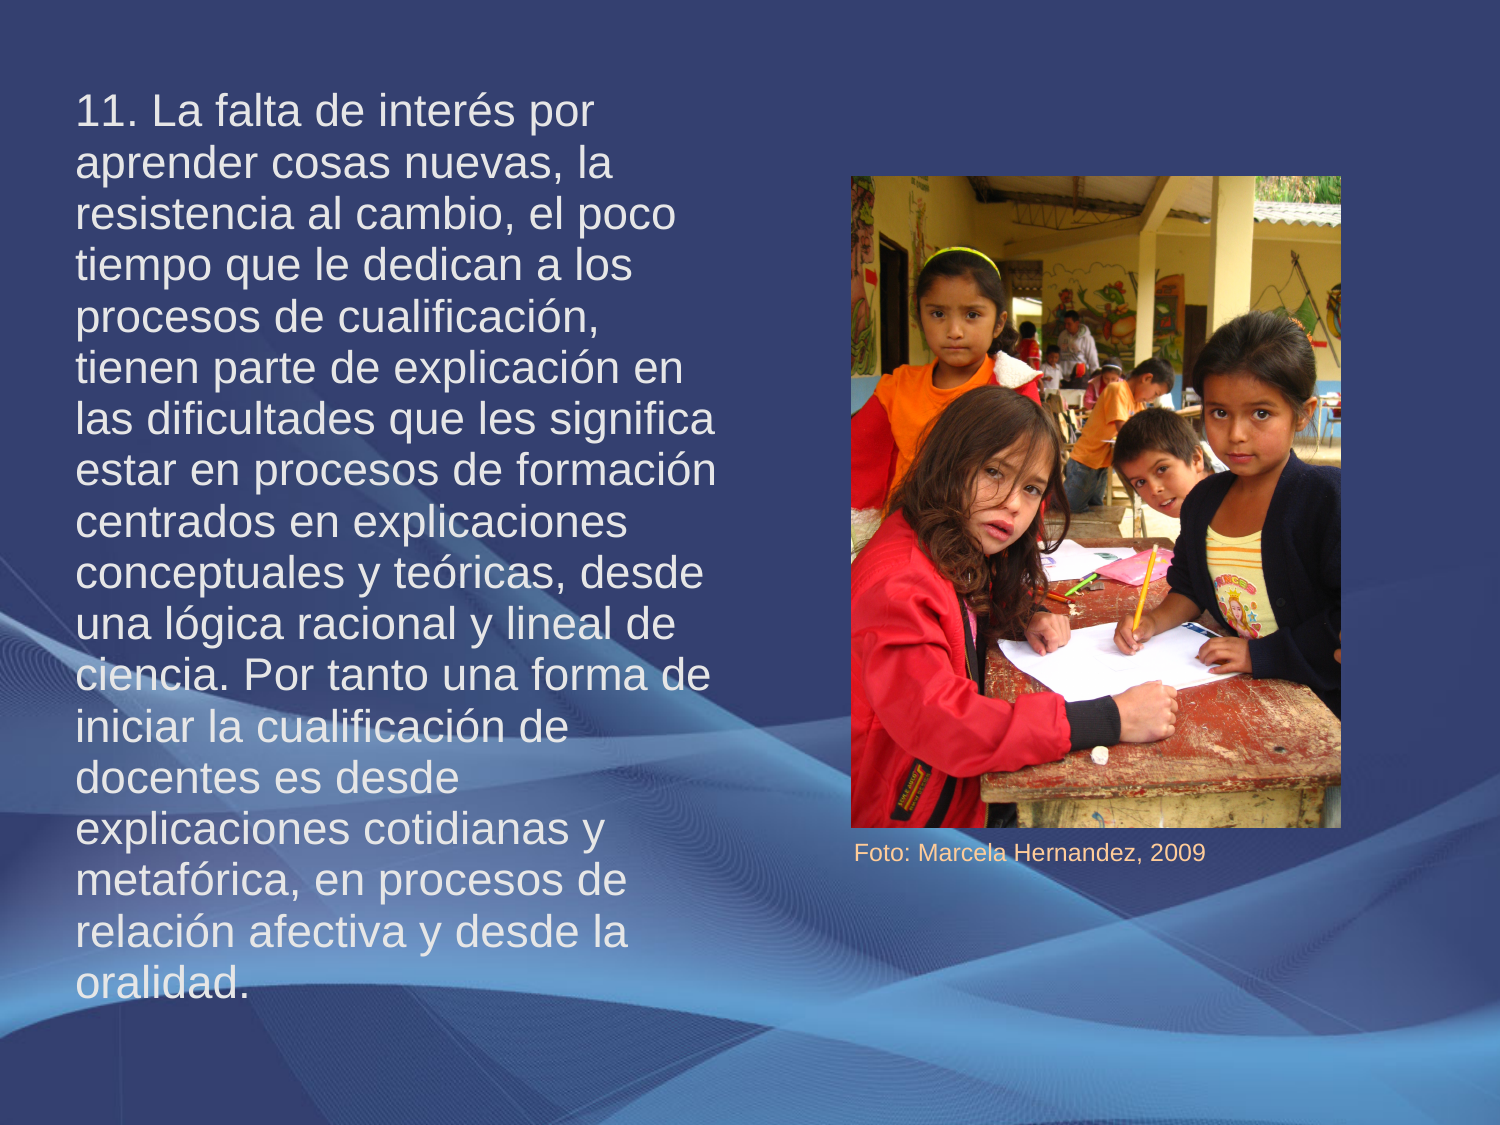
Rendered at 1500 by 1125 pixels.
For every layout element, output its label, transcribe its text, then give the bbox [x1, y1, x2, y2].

list 11. La falta de interés por aprender cosas nuevas, la resistencia al cambio, el poco tiempo que le dedican a los procesos de cualificación, tienen parte de explicación en las dificultades que les significa estar en procesos de formación centrados en explicaciones conceptuales y teóricas, desde una lógica racional y lineal de ciencia. Por tanto una forma de iniciar la cualificación de docentes es desde explicaciones cotidianas y metafórica, en procesos de relación afectiva y desde la oralidad. [75, 85, 739, 1009]
picture [0, 0, 1500, 1125]
text_box Foto: Marcela Hernandez, 2009 [839, 831, 1222, 875]
